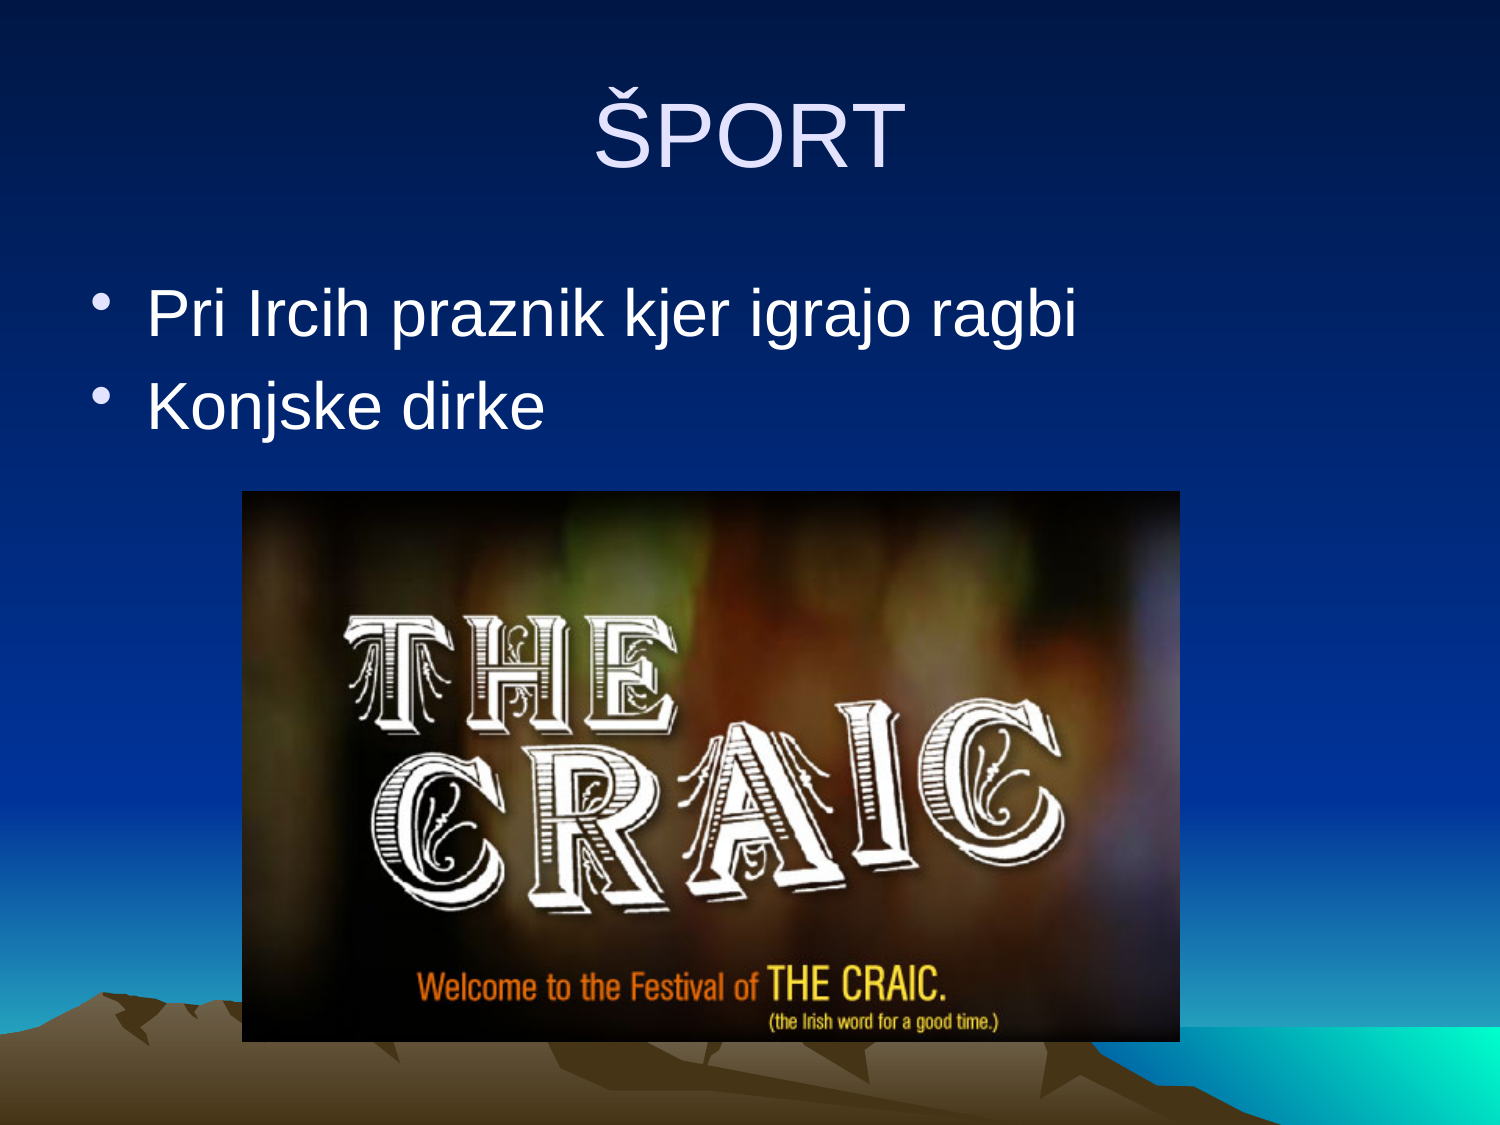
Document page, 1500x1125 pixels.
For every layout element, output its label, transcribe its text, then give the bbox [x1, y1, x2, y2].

title ŠPORT [75, 37, 1425, 225]
list Pri Ircih praznik kjer igrajo ragbi Konjske dirke [75, 262, 1425, 1000]
picture [242, 491, 1180, 1042]
